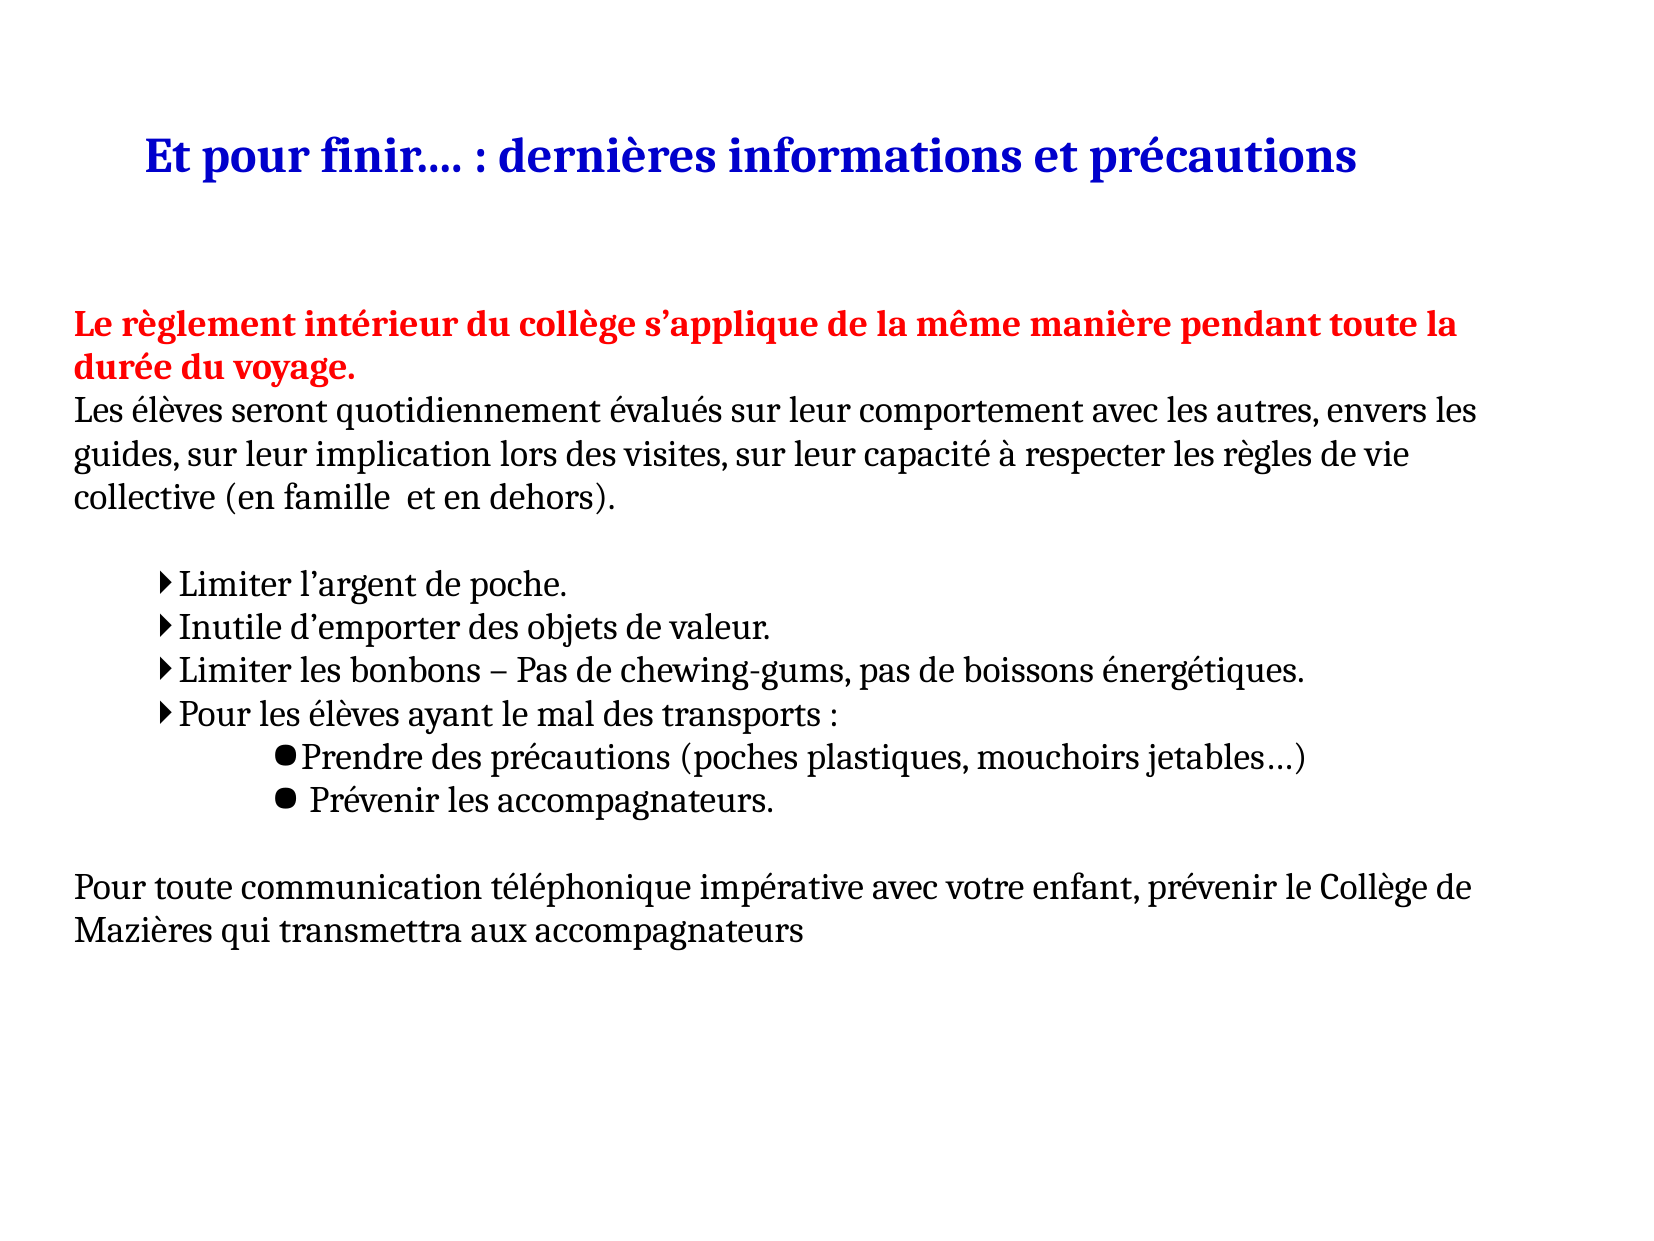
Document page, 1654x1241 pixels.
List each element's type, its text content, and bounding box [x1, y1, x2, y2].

text_box Le règlement intérieur du collège s’applique de la même manière pendant toute la durée du voyage. Les élèves seront quotidiennement évalués sur leur comportement avec les autres, envers les guides, sur leur implication lors des visites, sur leur capacité à respecter les règles de vie collective (en famille et en dehors). Limiter l’argent de poche. Inutile d’emporter des objets de valeur. Limiter les bonbons – Pas de chewing-gums, pas de boissons énergétiques. Pour les élèves ayant le mal des transports : Prendre des précautions (poches plastiques, mouchoirs jetables…)  Prévenir les accompagnateurs. Pour toute communication téléphonique impérative avec votre enfant, prévenir le Collège de Mazières qui transmettra aux accompagnateurs [59, 295, 1571, 1015]
text_box Et pour finir.... : dernières informations et précautions [129, 120, 1501, 213]
